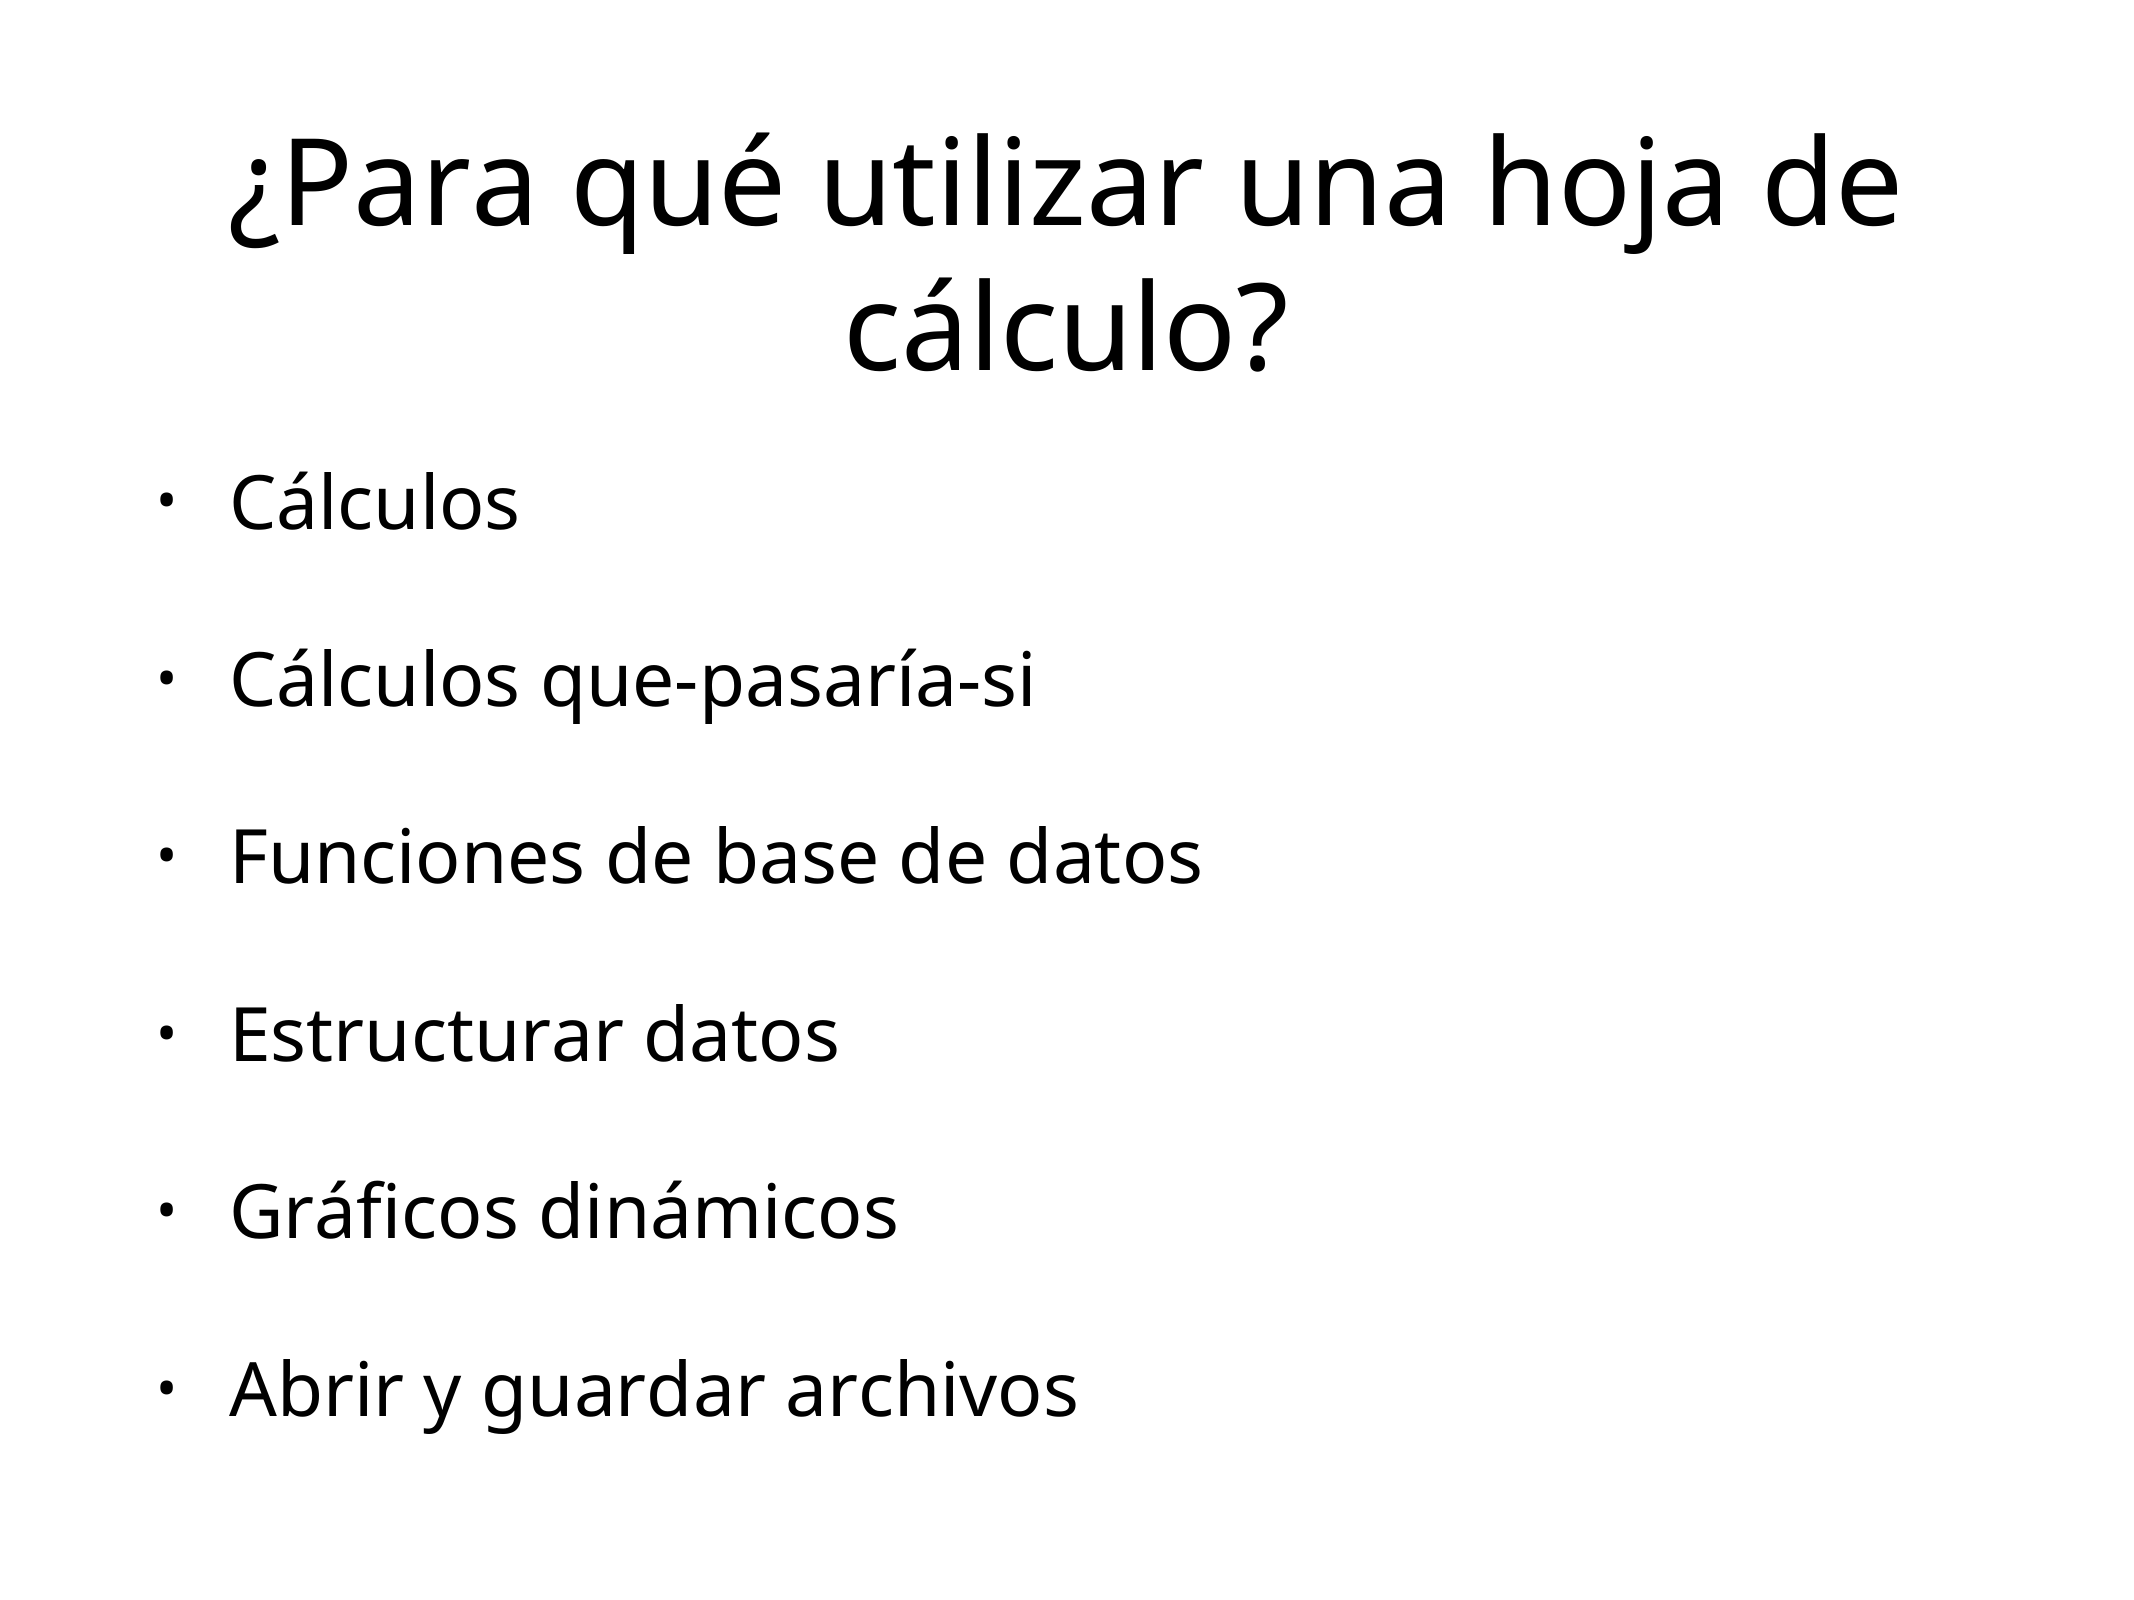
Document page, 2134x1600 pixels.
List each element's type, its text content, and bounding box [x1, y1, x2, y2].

list Cálculos Cálculos que-pasaría-si Funciones de base de datos Estructurar datos Gráficos dinámicos Abrir y guardar archivos [156, 427, 1978, 1459]
title ¿Para qué utilizar una hoja de cálculo? [156, 72, 1978, 427]
